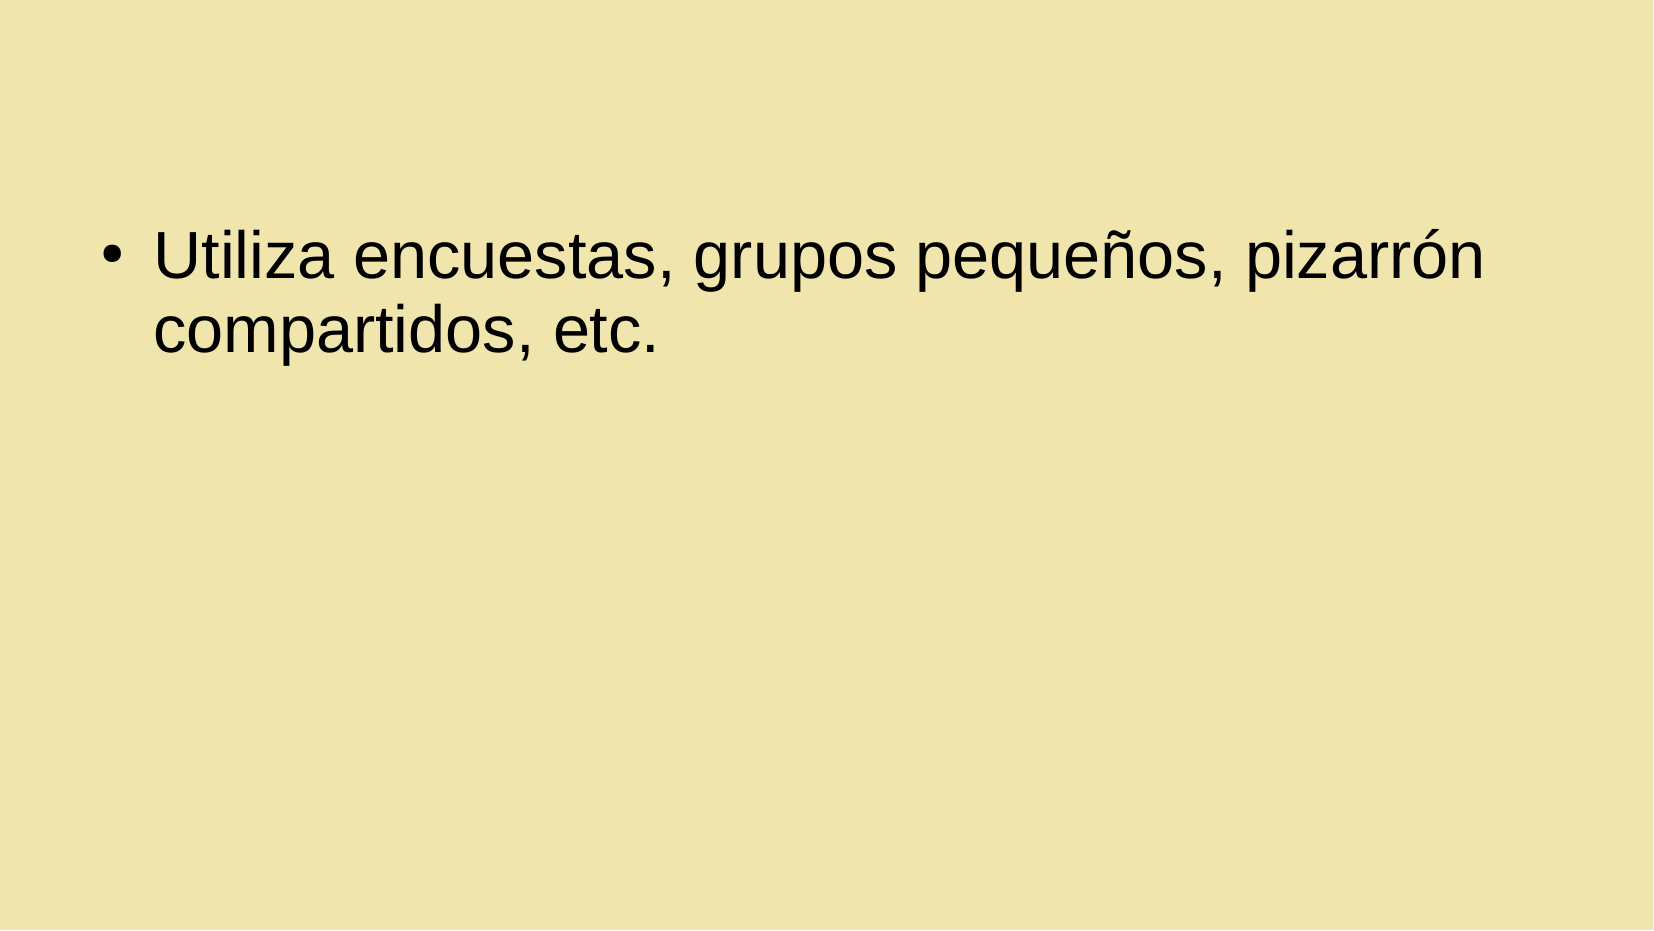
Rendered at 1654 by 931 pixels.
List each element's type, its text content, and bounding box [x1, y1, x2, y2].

list Utiliza encuestas, grupos pequeños, pizarrón compartidos, etc. [82, 217, 1571, 758]
